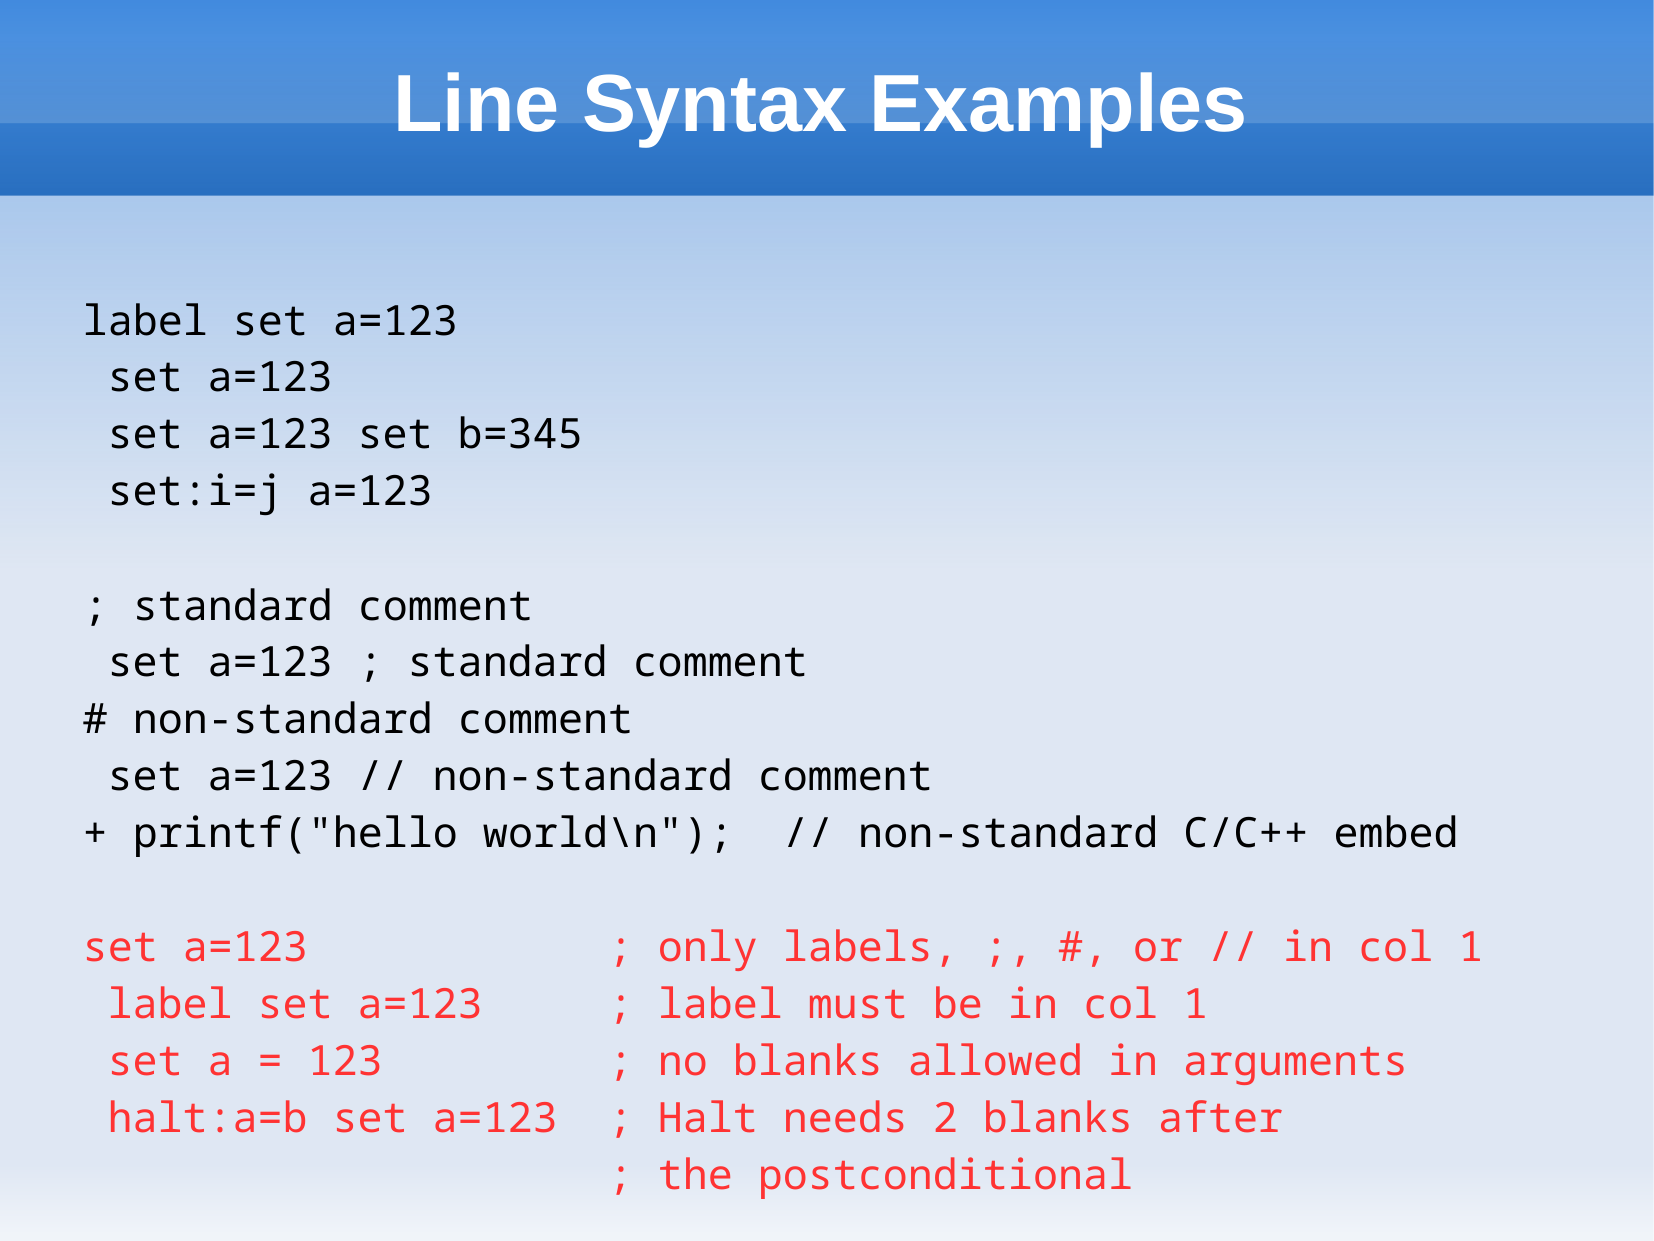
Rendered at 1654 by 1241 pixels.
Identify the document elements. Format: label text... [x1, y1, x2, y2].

list label set a=123 set a=123 set a=123 set b=345 set:i=j a=123 ; standard comment set a=123 ; standard comment # non-standard comment set a=123 // non-standard comment + printf("hello world\n"); // non-standard C/C++ embed set a=123 ; only labels, ;, #, or // in col 1 label set a=123 ; label must be in col 1 set a = 123 ; no blanks allowed in arguments halt:a=b set a=123 ; Halt needs 2 blanks after ; the postconditional [82, 290, 1571, 1116]
title Line Syntax Examples [76, 0, 1565, 208]
picture [0, 0, 1654, 1241]
